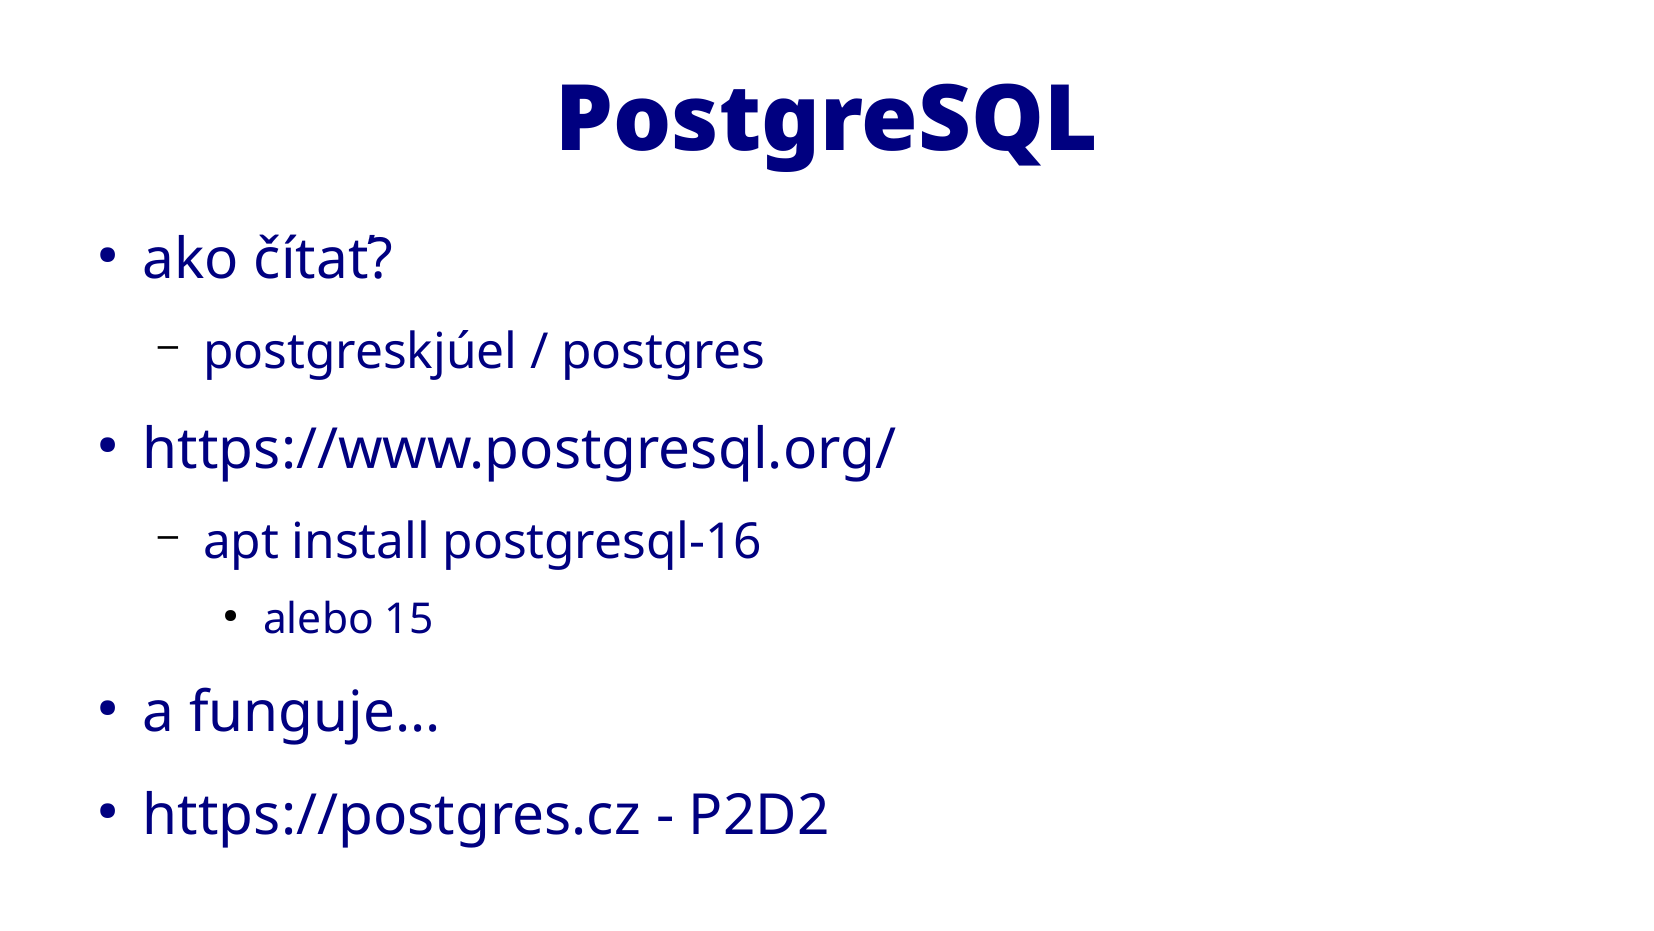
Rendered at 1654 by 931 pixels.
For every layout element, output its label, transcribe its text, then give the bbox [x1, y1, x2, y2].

list ako čítať? postgreskjúel / postgres https://www.postgresql.org/ apt install postgresql-16 alebo 15 a funguje... https://postgres.cz - P2D2 [82, 217, 1565, 857]
title PostgreSQL [82, 37, 1571, 193]
